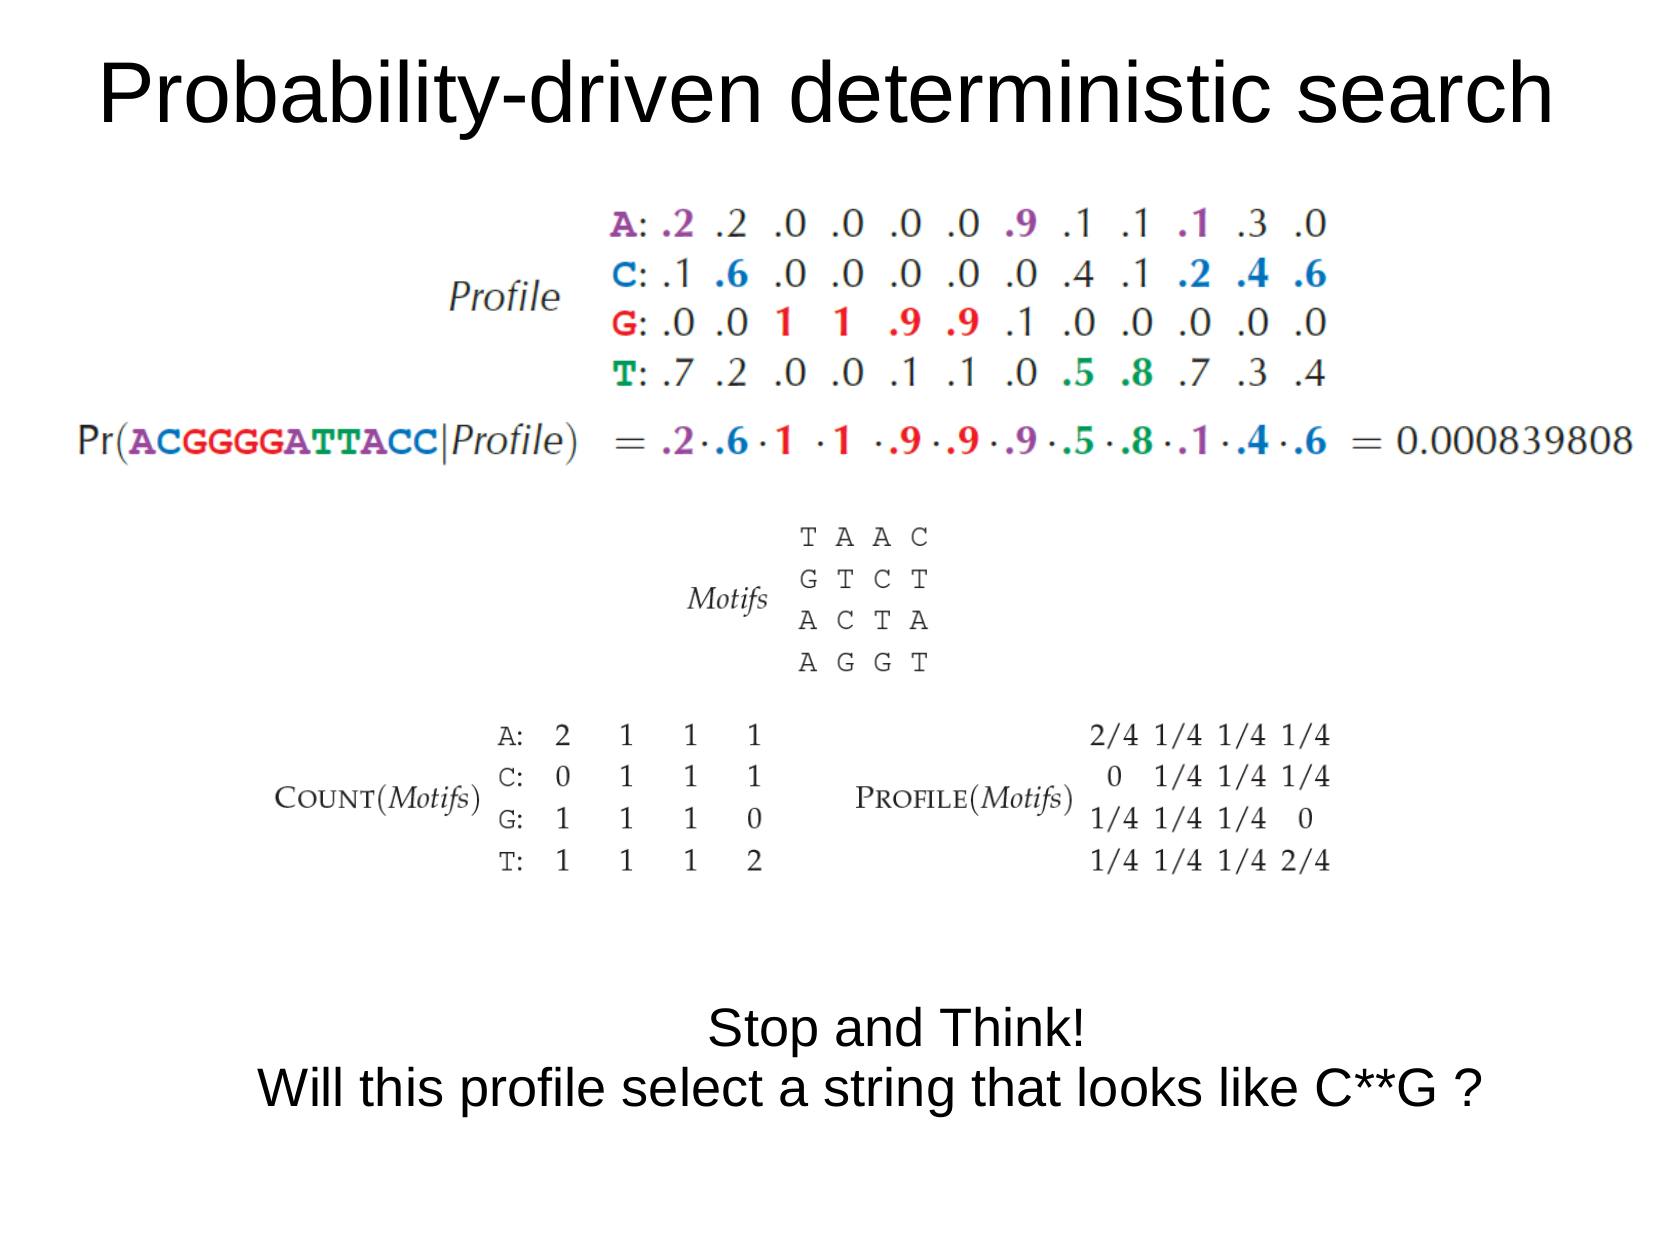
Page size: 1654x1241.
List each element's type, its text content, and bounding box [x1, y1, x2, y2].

text_box Stop and Think! Will this profile select a string that looks like C**G ? [243, 990, 1501, 1126]
picture [0, 191, 1654, 471]
title Probability-driven deterministic search [31, 19, 1623, 165]
picture [211, 509, 1351, 890]
